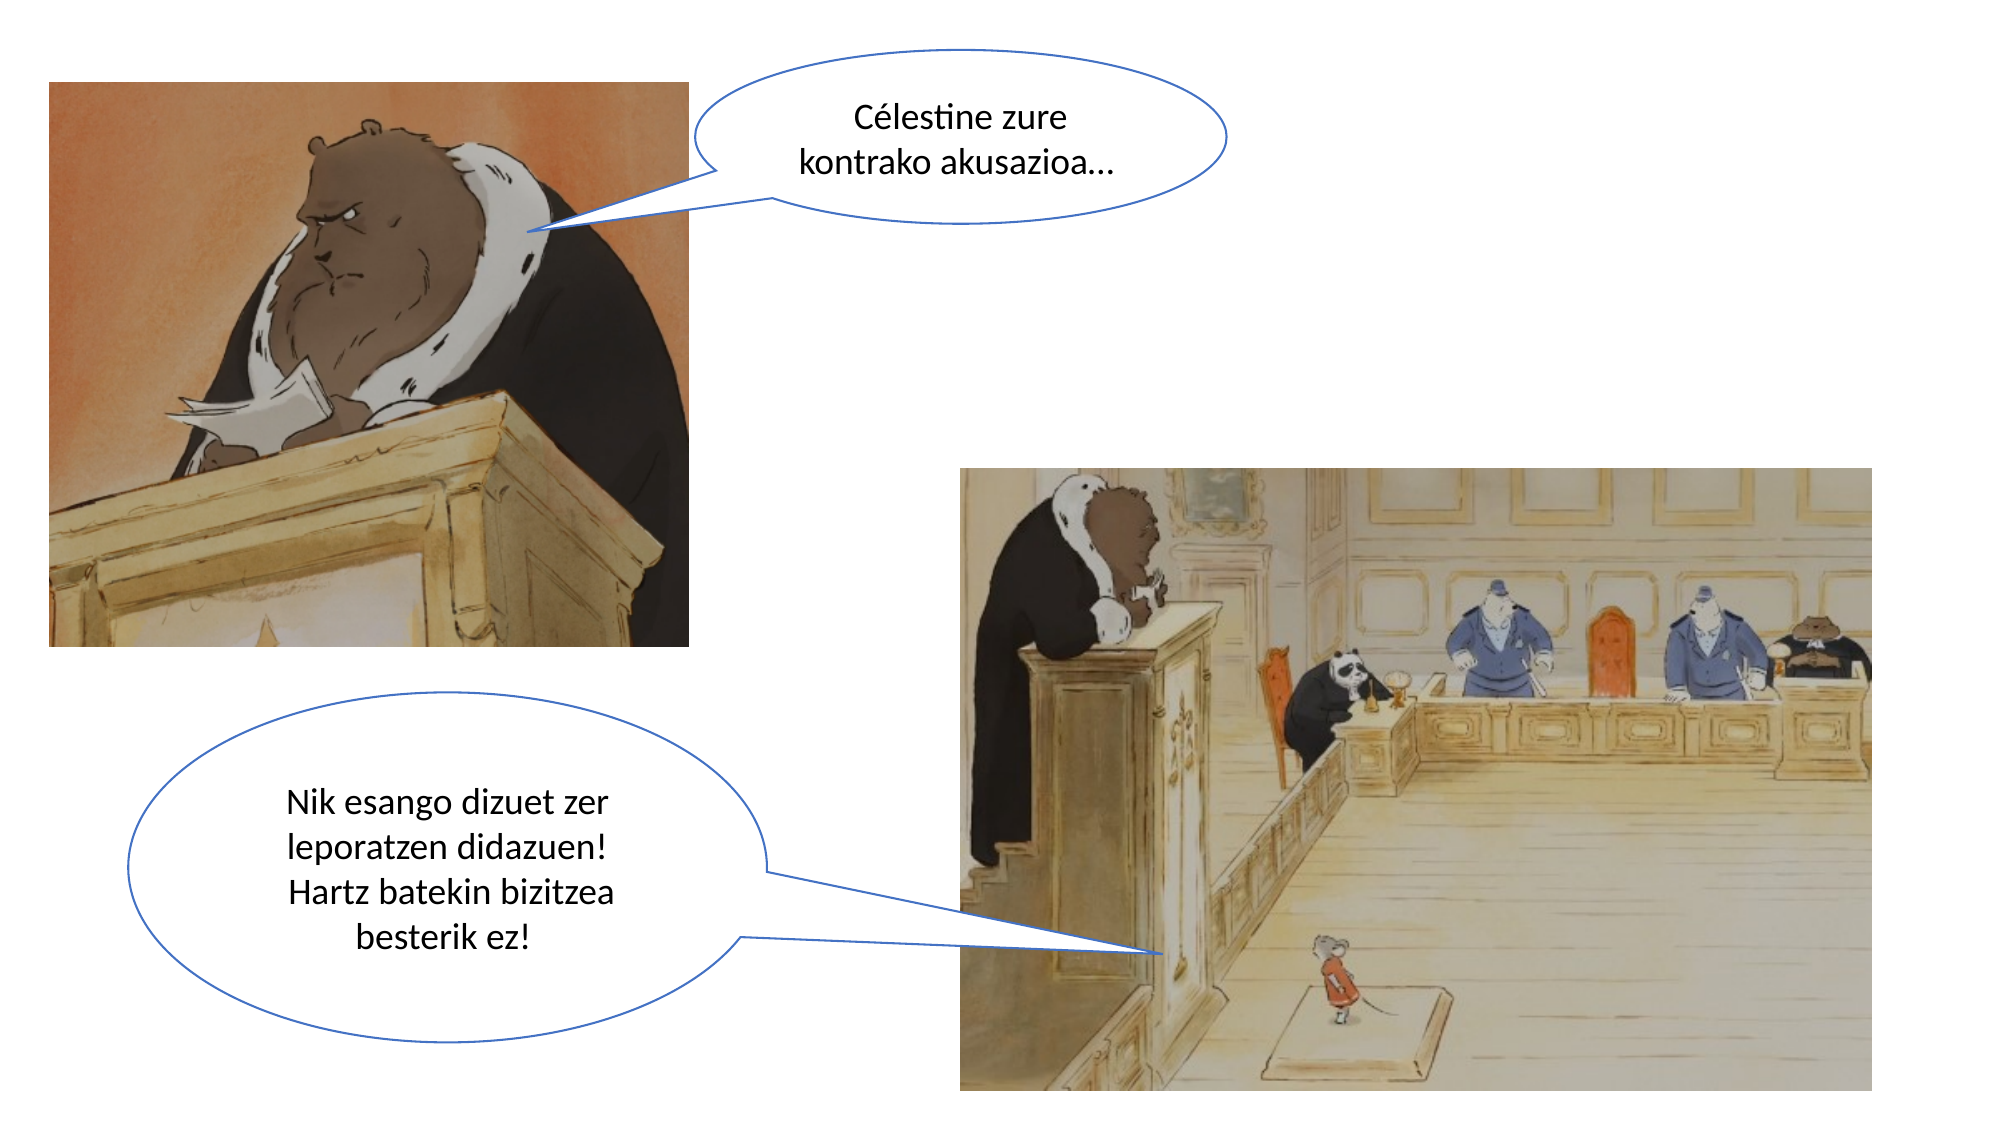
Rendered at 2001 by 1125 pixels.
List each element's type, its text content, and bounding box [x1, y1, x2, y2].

picture [960, 468, 1872, 1091]
text_box Célestine zure kontrako akusazioa… [526, 49, 1227, 233]
picture [49, 82, 689, 647]
text_box Nik esango dizuet zer leporatzen didazuen! Hartz batekin bizitzea besterik ez! [128, 692, 1163, 1043]
